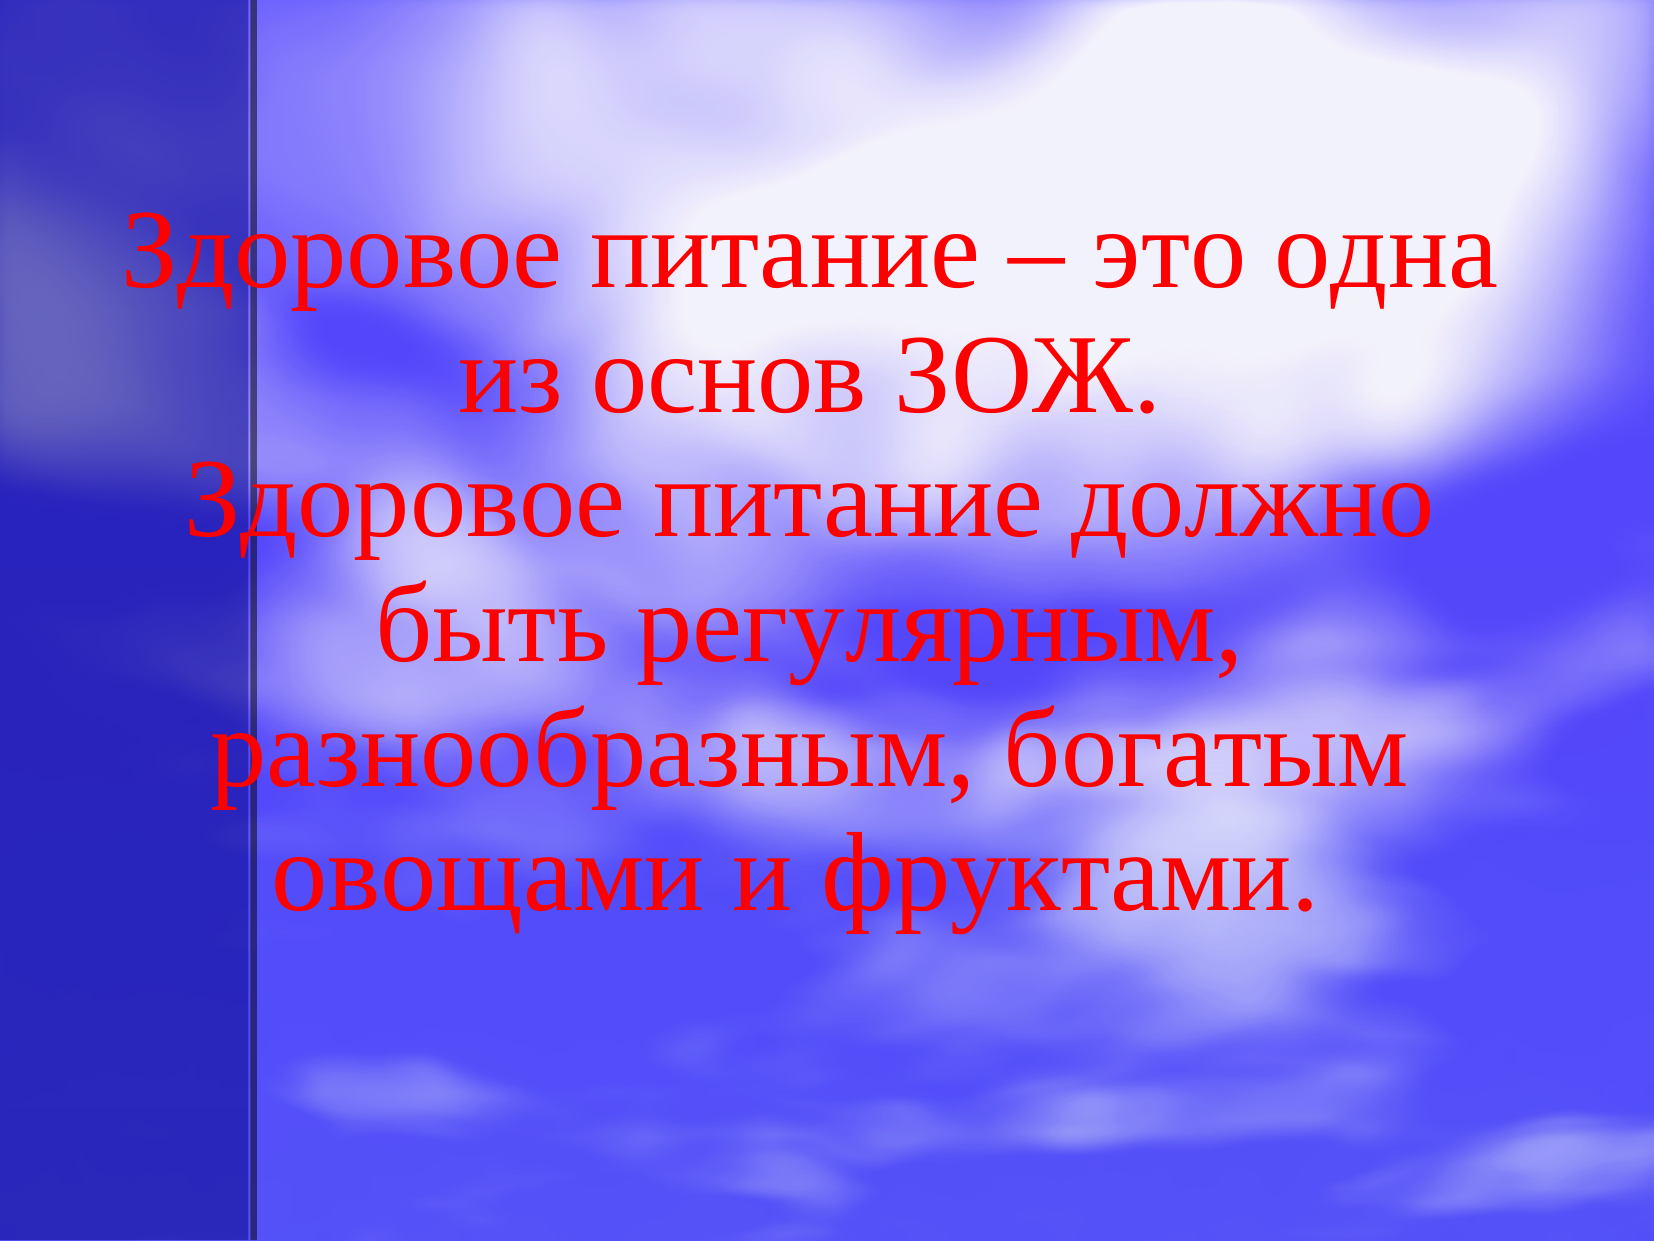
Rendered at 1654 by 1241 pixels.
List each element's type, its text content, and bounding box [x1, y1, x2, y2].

subtitle Здоровое питание – это одна из основ ЗОЖ. Здоровое питание должно быть регулярным, разнообразным, богатым овощами и фруктами. [88, 0, 1533, 1211]
